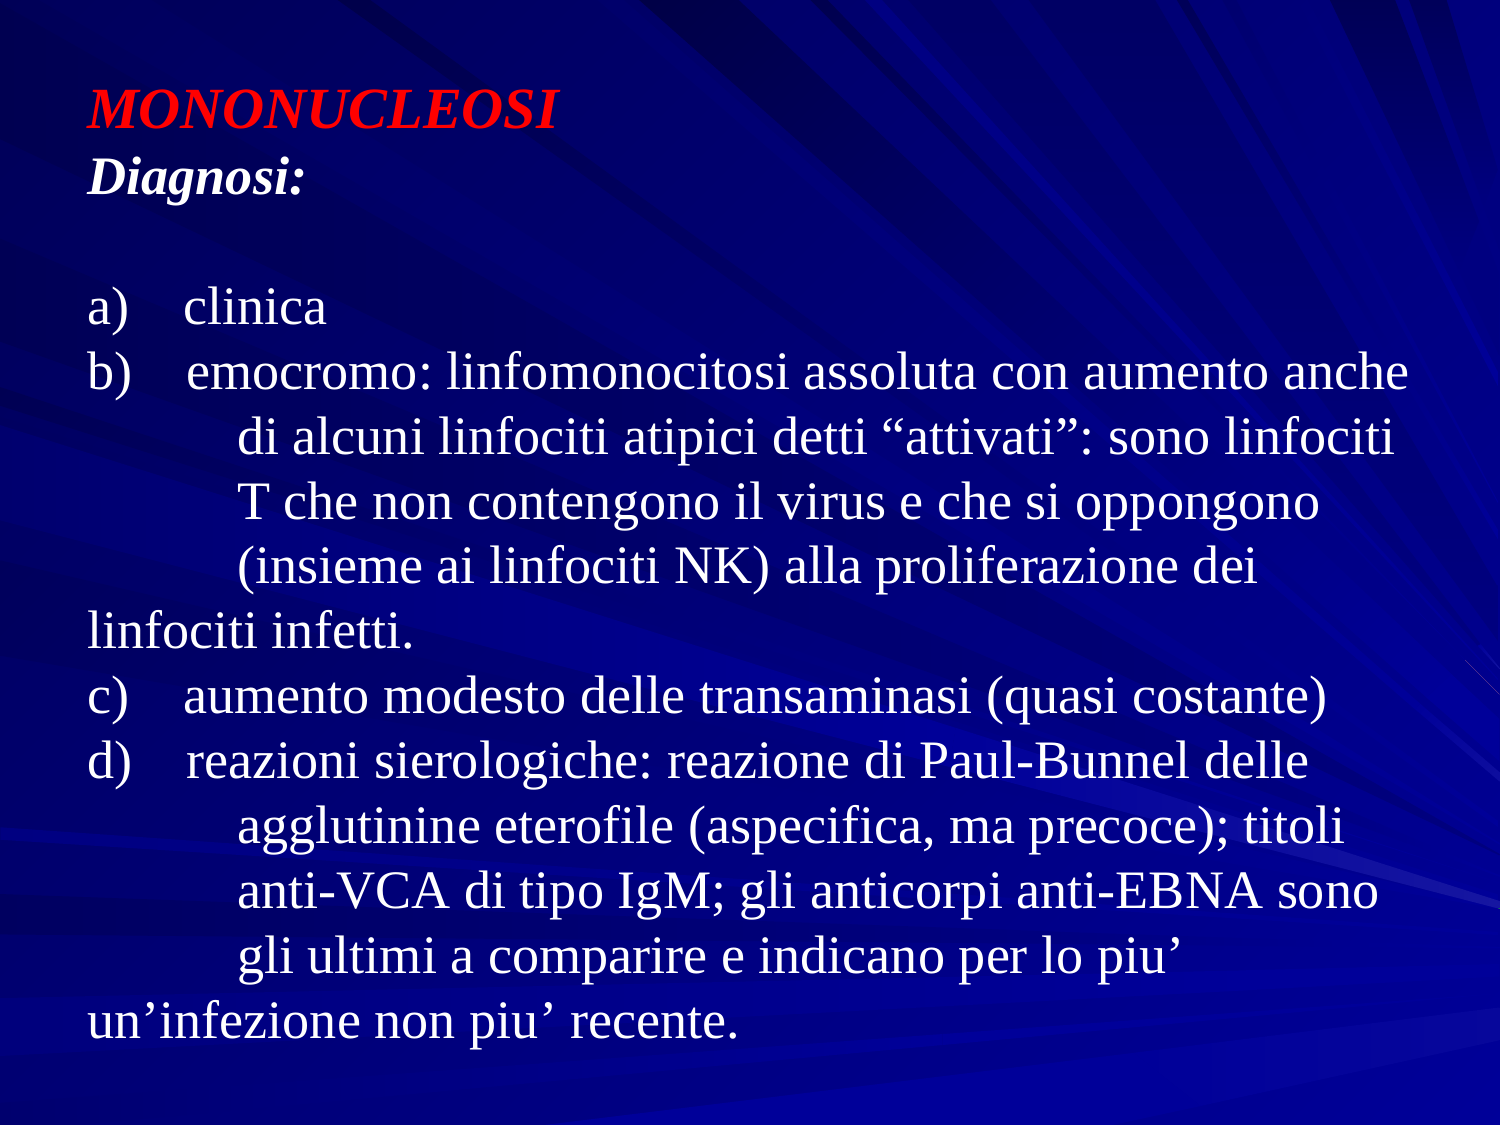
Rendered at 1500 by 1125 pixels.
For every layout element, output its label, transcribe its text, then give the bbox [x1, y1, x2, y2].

text_box MONONUCLEOSI Diagnosi: a) clinica b) emocromo: linfomonocitosi assoluta con aumento anche di alcuni linfociti atipici detti “attivati”: sono linfociti T che non contengono il virus e che si oppongono (insieme ai linfociti NK) alla proliferazione dei linfociti infetti. c) aumento modesto delle transaminasi (quasi costante) d) reazioni sierologiche: reazione di Paul-Bunnel delle agglutinine eterofile (aspecifica, ma precoce); titoli anti-VCA di tipo IgM; gli anticorpi anti-EBNA sono gli ultimi a comparire e indicano per lo piu’ un’infezione non piu’ recente. [72, 62, 1450, 1123]
